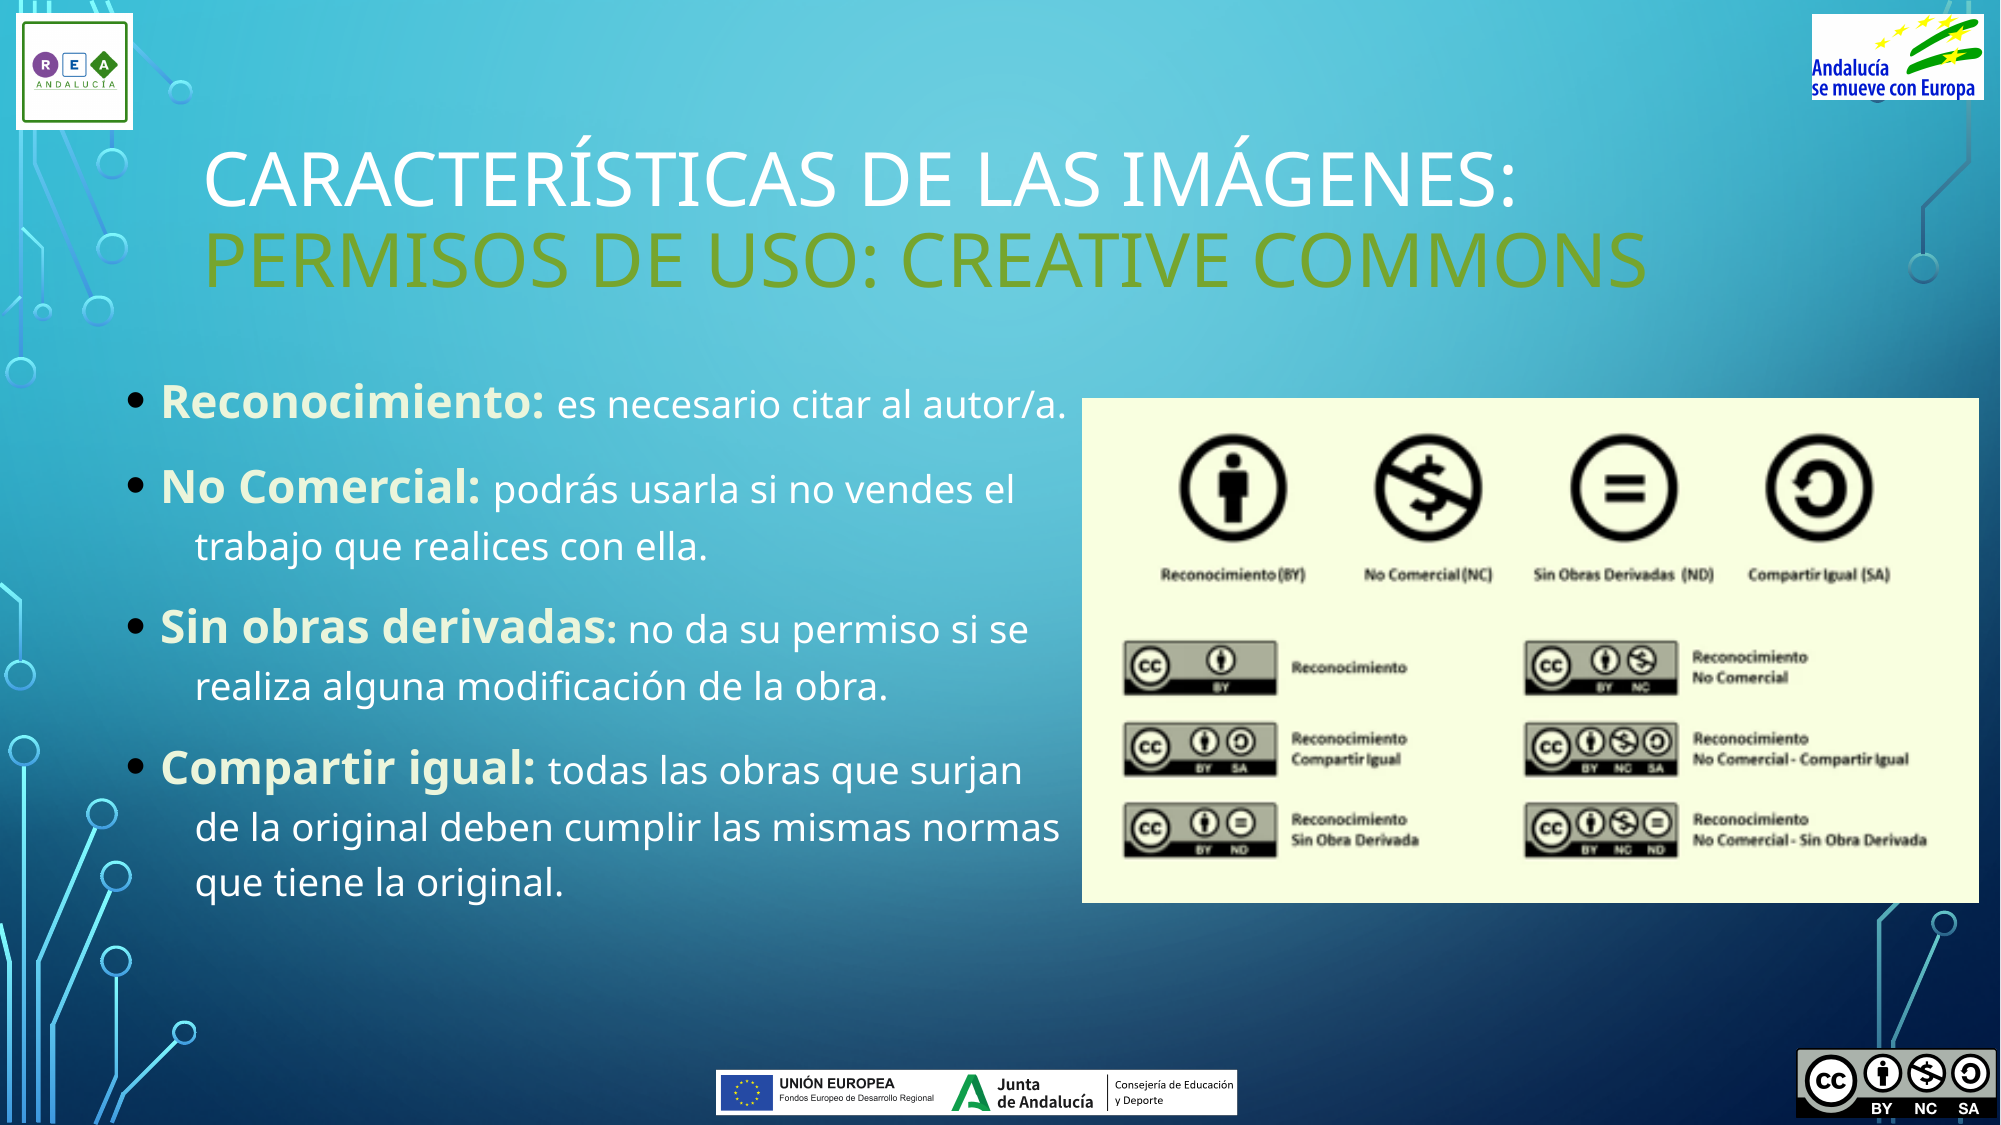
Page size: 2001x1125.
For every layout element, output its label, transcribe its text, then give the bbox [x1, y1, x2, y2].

list Reconocimiento: es necesario citar al autor/a. No Comercial: podrás usarla si no vendes el trabajo que realices con ella. Sin obras derivadas: no da su permiso si se realiza alguna modificación de la obra. Compartir igual: todas las obras que surjan de la original deben cumplir las mismas normas que tiene la original. [110, 353, 1085, 965]
picture [1796, 1048, 1997, 1118]
title Características de las imágenes: permisos de uso: Creative Commons [187, 101, 1813, 344]
picture [1082, 398, 1979, 903]
picture [1812, 14, 1984, 100]
picture [16, 13, 133, 130]
picture [676, 1068, 1277, 1119]
